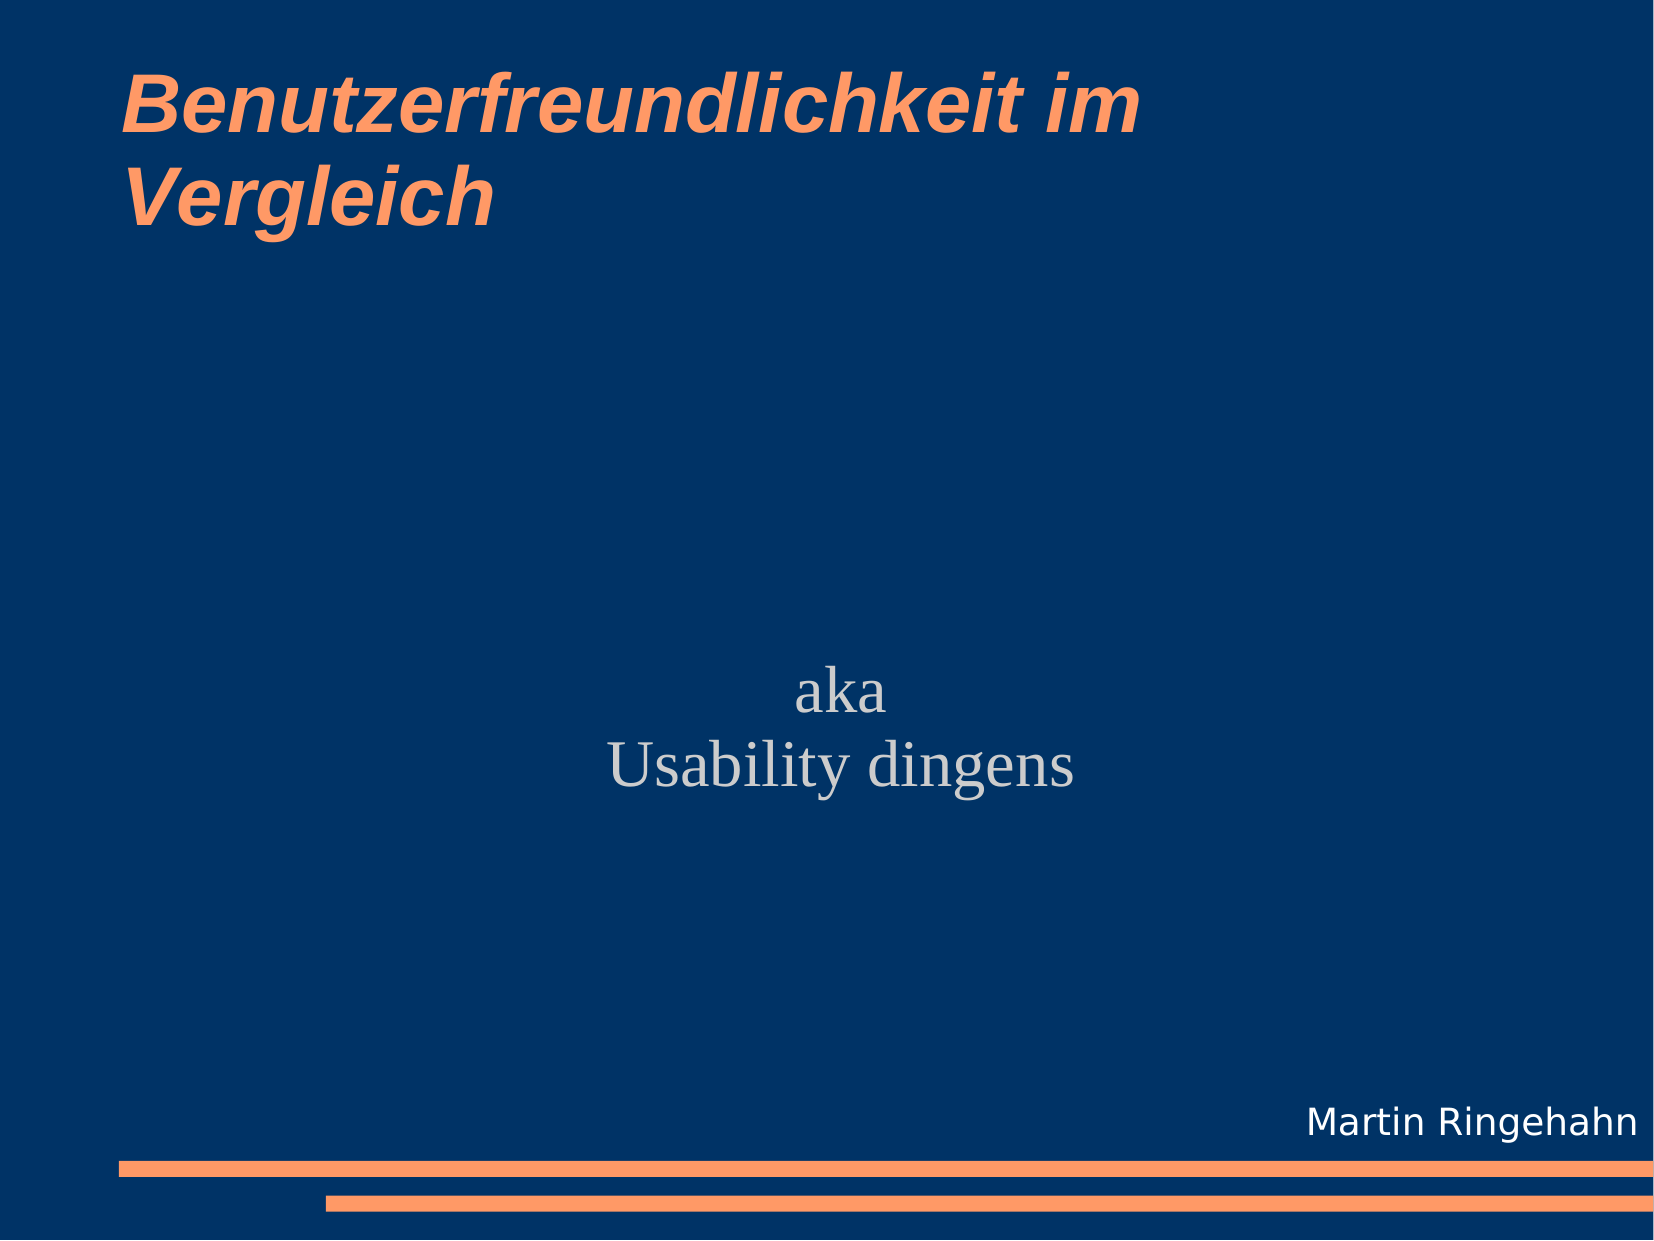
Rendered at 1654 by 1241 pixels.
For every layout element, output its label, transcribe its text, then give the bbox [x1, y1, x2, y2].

subtitle aka Usability dingens [121, 329, 1561, 1125]
text_box Martin Ringehahn [649, 1093, 1654, 1152]
title Benutzerfreundlichkeit im Vergleich [121, 46, 1534, 254]
